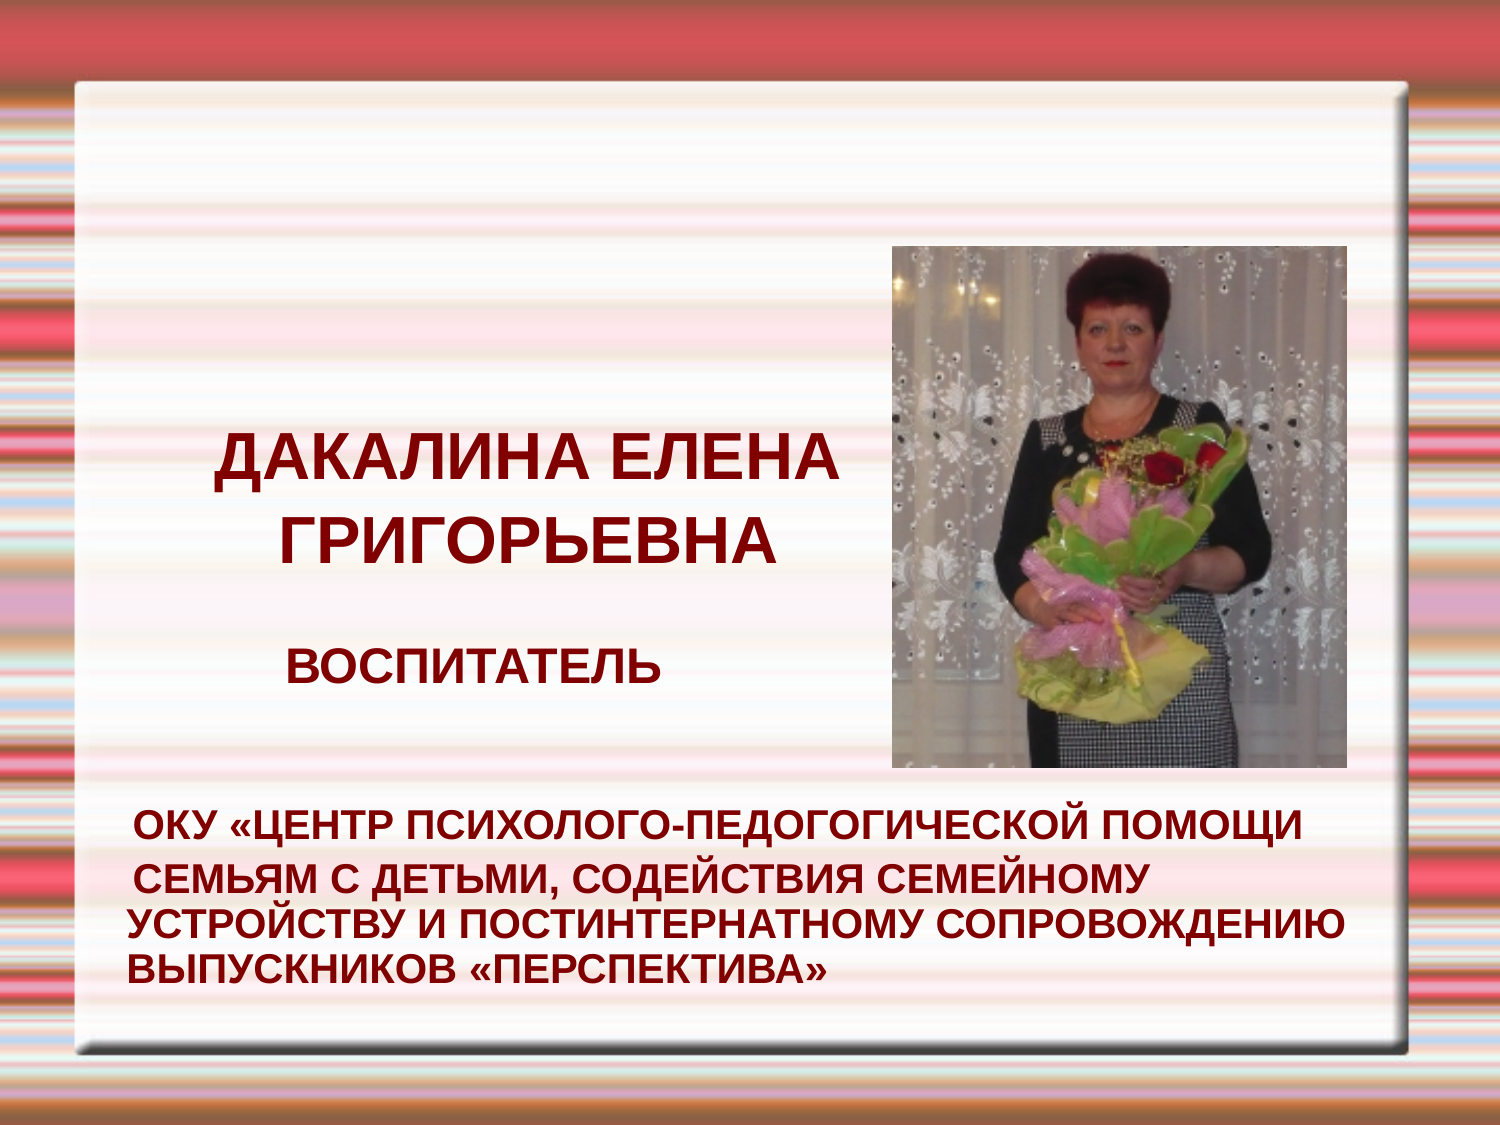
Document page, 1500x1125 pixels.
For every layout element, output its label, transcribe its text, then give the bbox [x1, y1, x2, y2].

list ДАКАЛИНА ЕЛЕНА ГРИГОРЬЕВНА ВОСПИТАТЕЛЬ ОКУ «ЦЕНТР ПСИХОЛОГО-ПЕДОГОГИЧЕСКОЙ ПОМОЩИ СЕМЬЯМ С ДЕТЬМИ, СОДЕЙСТВИЯ СЕМЕЙНОМУ УСТРОЙСТВУ И ПОСТИНТЕРНАТНОМУ СОПРОВОЖДЕНИЮ ВЫПУСКНИКОВ «ПЕРСПЕКТИВА» [55, 307, 1406, 1050]
picture [0, 0, 1500, 1125]
